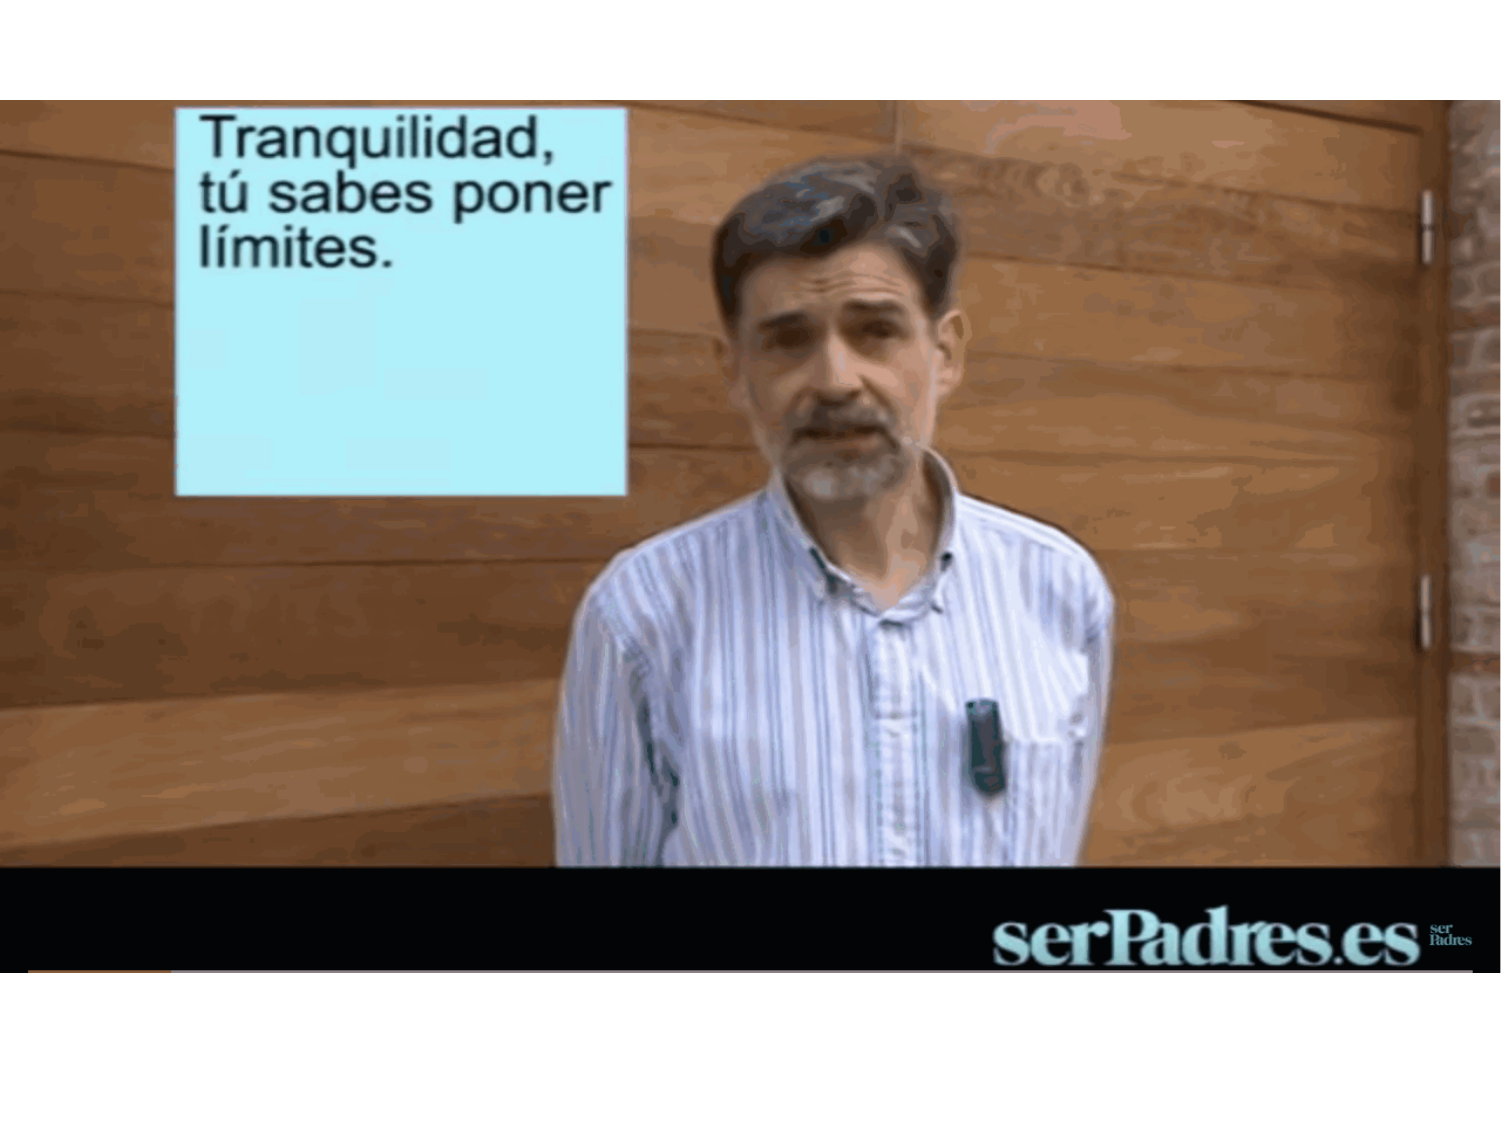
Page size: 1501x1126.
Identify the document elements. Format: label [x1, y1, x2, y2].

picture [0, 100, 1501, 973]
